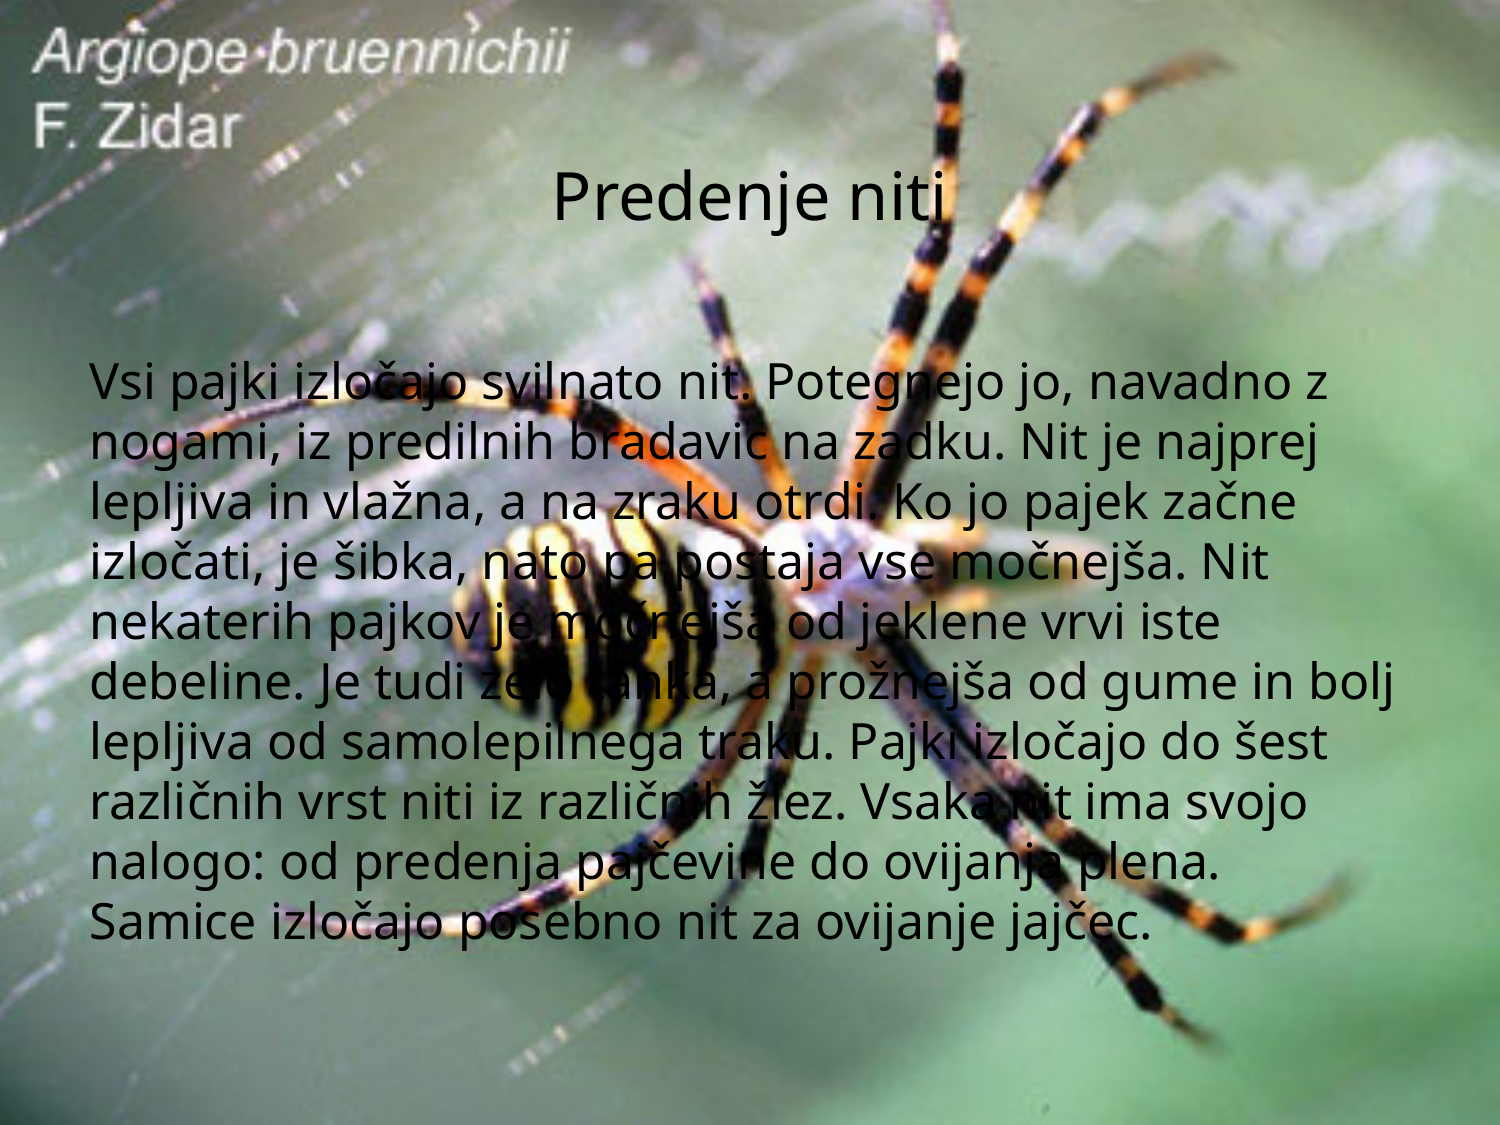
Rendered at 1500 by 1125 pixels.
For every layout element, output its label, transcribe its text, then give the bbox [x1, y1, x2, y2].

title Predenje niti [112, 99, 1388, 262]
picture [0, 0, 1500, 1125]
text_box Vsi pajki izločajo svilnato nit. Potegnejo jo, navadno z nogami, iz predilnih bradavic na zadku. Nit je najprej lepljiva in vlažna, a na zraku otrdi. Ko jo pajek začne izločati, je šibka, nato pa postaja vse močnejša. Nit nekaterih pajkov je močnejša od jeklene vrvi iste debeline. Je tudi zelo tanka, a prožnejša od gume in bolj lepljiva od samolepilnega traku. Pajki izločajo do šest različnih vrst niti iz različnih žlez. Vsaka nit ima svojo nalogo: od predenja pajčevine do ovijanja plena. Samice izločajo posebno nit za ovijanje jajčec. [74, 262, 1413, 1018]
